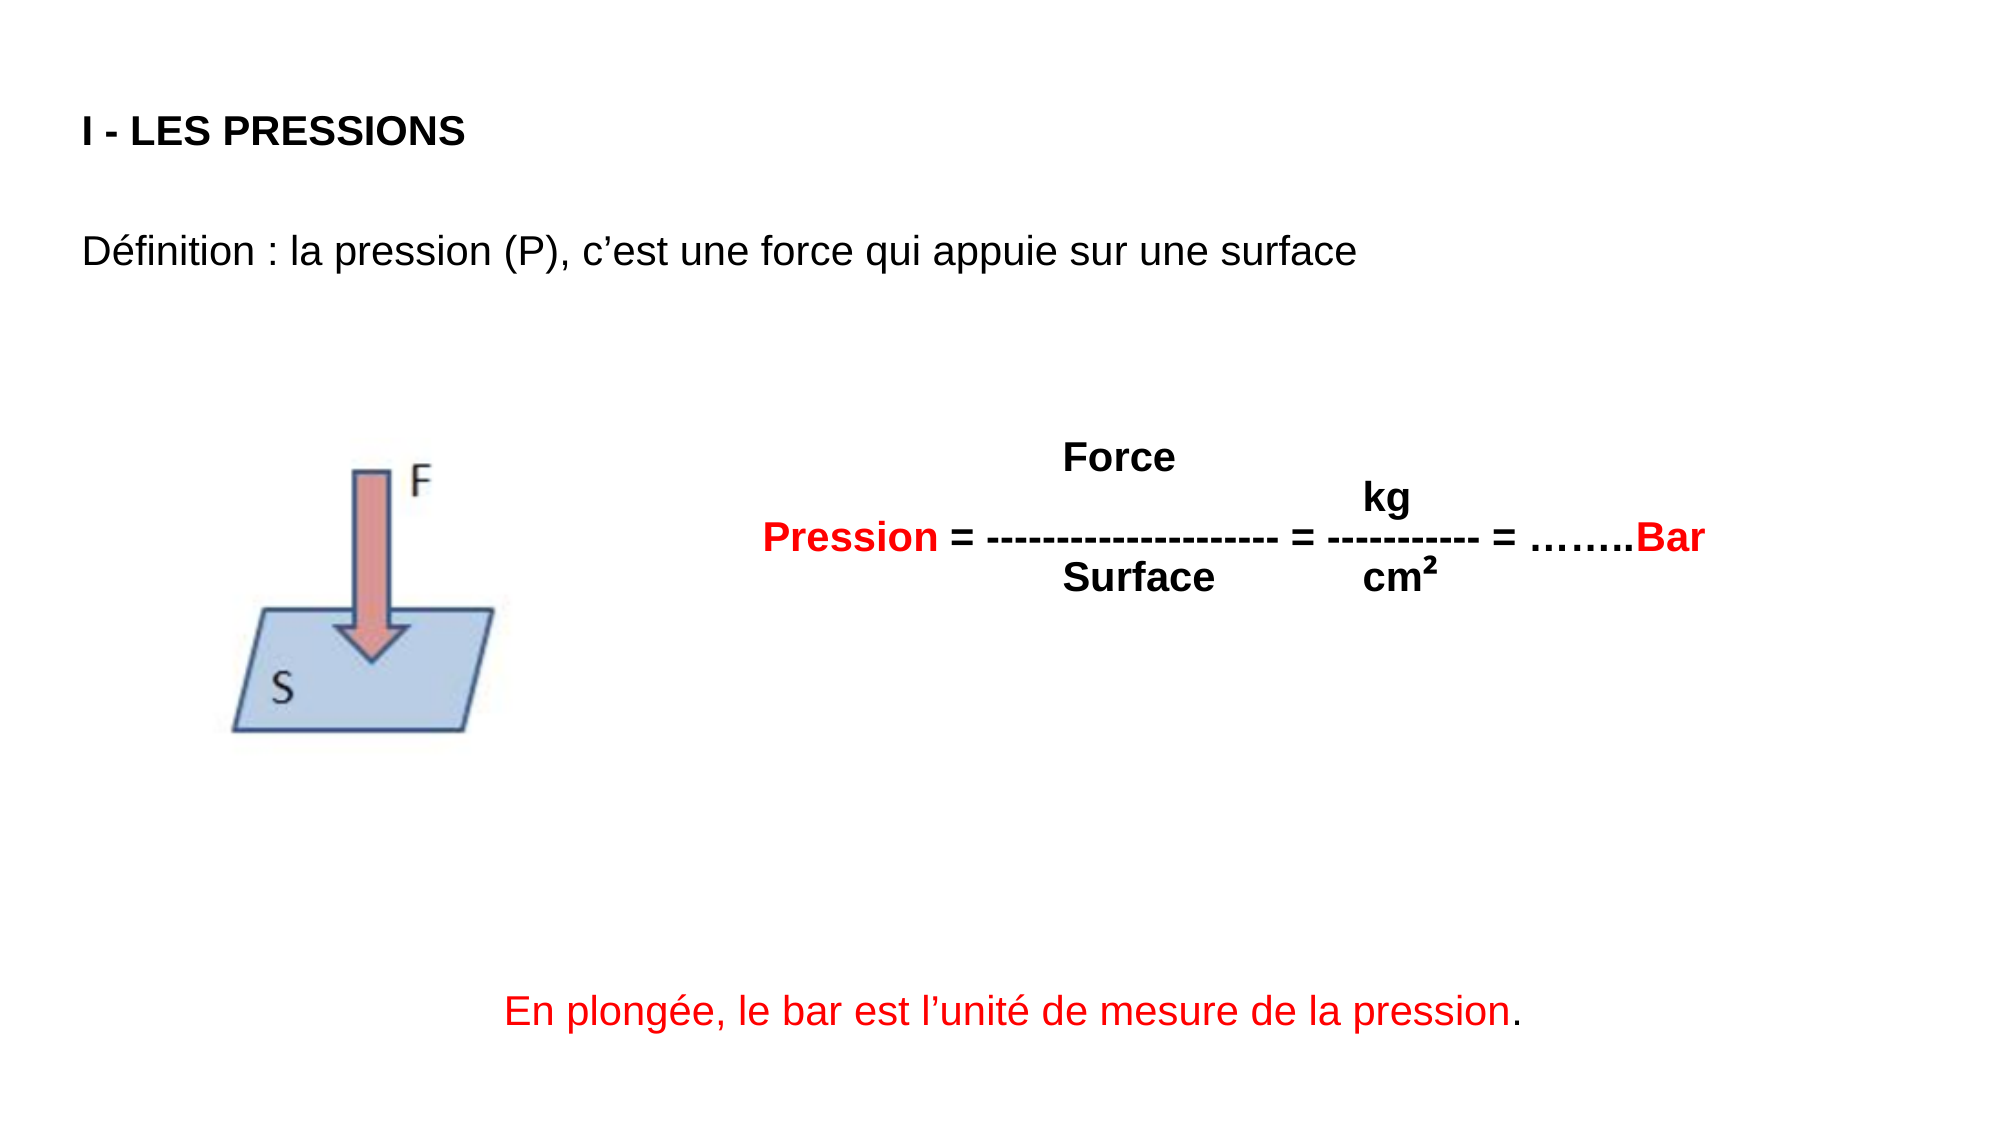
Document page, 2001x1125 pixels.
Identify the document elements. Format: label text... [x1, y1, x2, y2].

text_box I - LES PRESSIONS Définition : la pression (P), c’est une force qui appuie sur une surface [66, 70, 1877, 393]
text_box Force kg Pression = --------------------- = ----------- = ……..Bar Surface cm² [747, 492, 1772, 680]
text_box En plongée, le bar est l’unité de mesure de la pression. [108, 886, 1919, 1073]
picture [184, 422, 543, 759]
